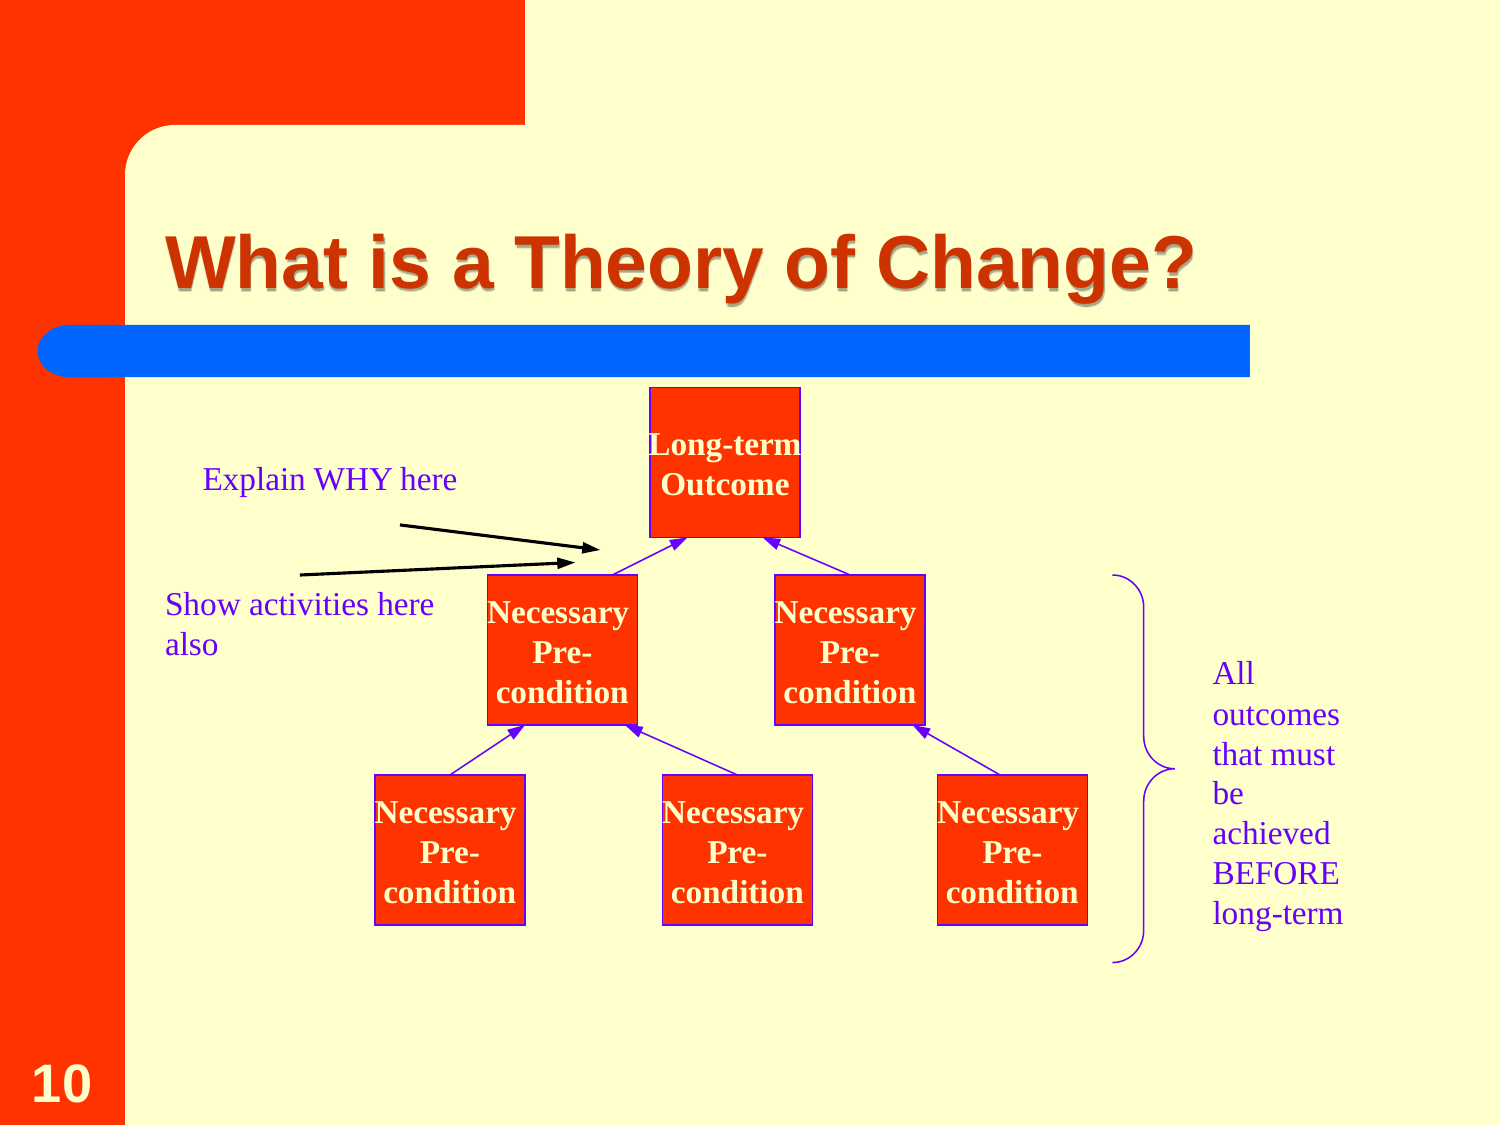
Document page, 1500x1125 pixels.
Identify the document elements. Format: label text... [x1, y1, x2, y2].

text_box [13, 1040, 111, 1121]
text_box Necessary Pre- condition [775, 575, 925, 725]
text_box Necessary Pre- condition [375, 775, 525, 925]
text_box Explain WHY here [187, 450, 513, 506]
title What is a Theory of Change? [150, 125, 1463, 313]
text_box All outcomes that must be achieved BEFORE long-term [1197, 644, 1363, 941]
text_box Show activities here also [150, 575, 475, 671]
text_box Long-term Outcome [650, 388, 800, 538]
text_box Necessary Pre- condition [662, 775, 813, 925]
text_box Necessary Pre- condition [938, 775, 1088, 925]
text_box Necessary Pre- condition [488, 575, 638, 725]
